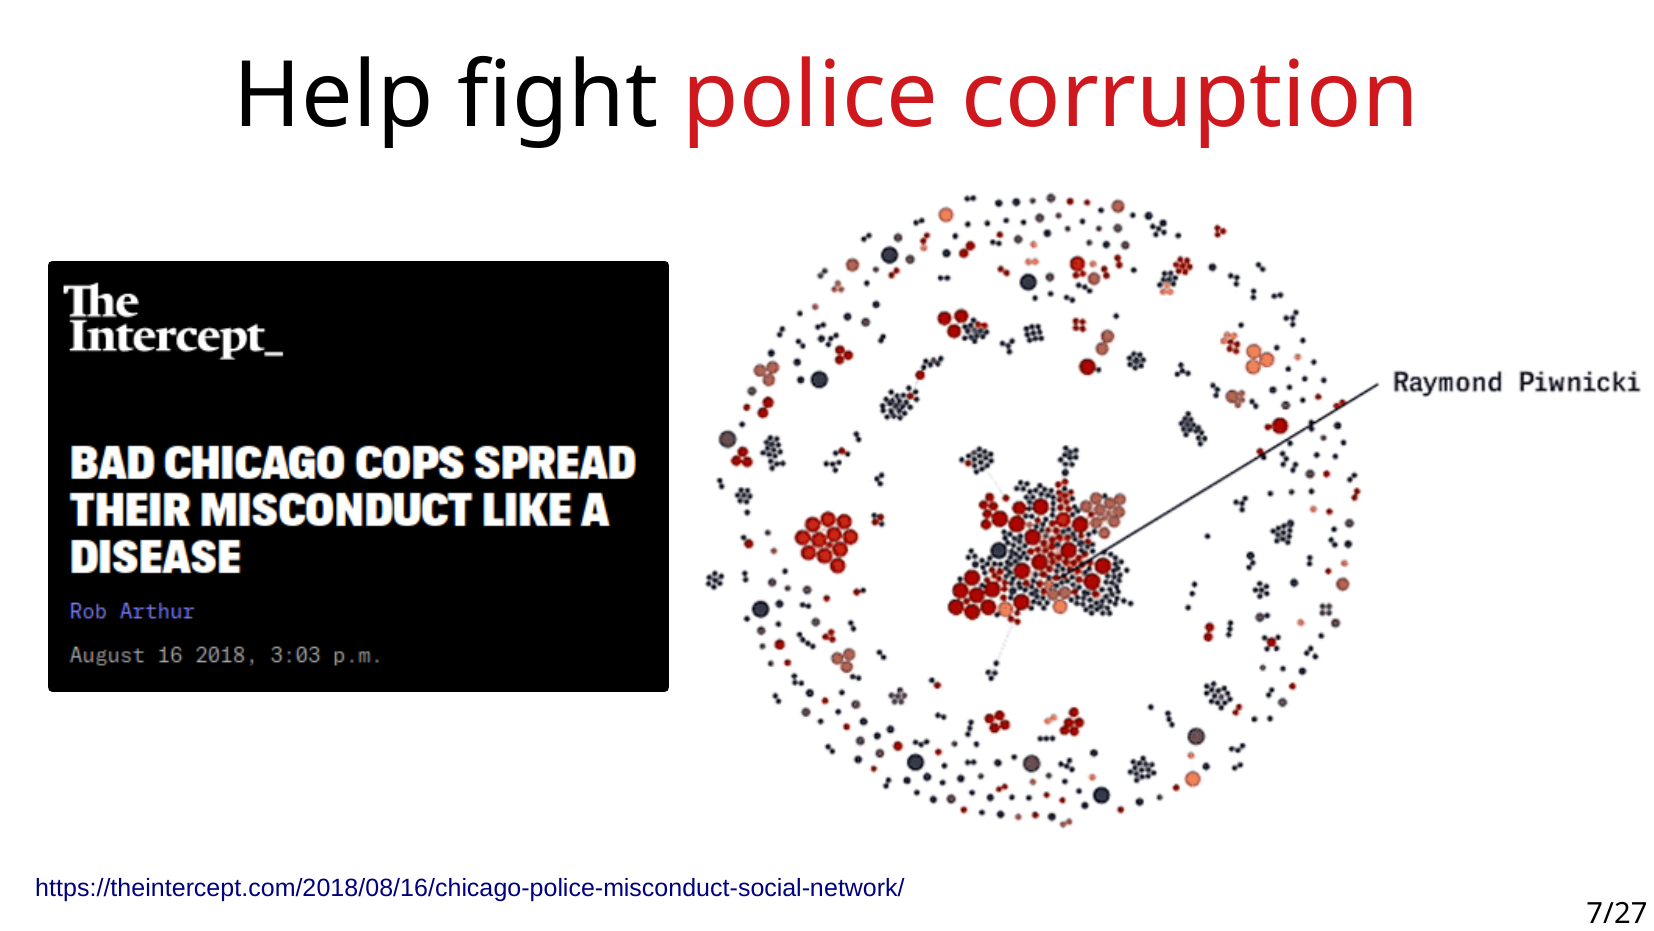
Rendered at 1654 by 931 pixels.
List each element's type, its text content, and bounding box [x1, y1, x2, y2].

title Help fight police corruption [82, 1, 1571, 181]
picture [687, 180, 1654, 840]
picture [56, 270, 661, 683]
text_box https://theintercept.com/2018/08/16/chicago-police-misconduct-social-network/ [20, 866, 1351, 924]
